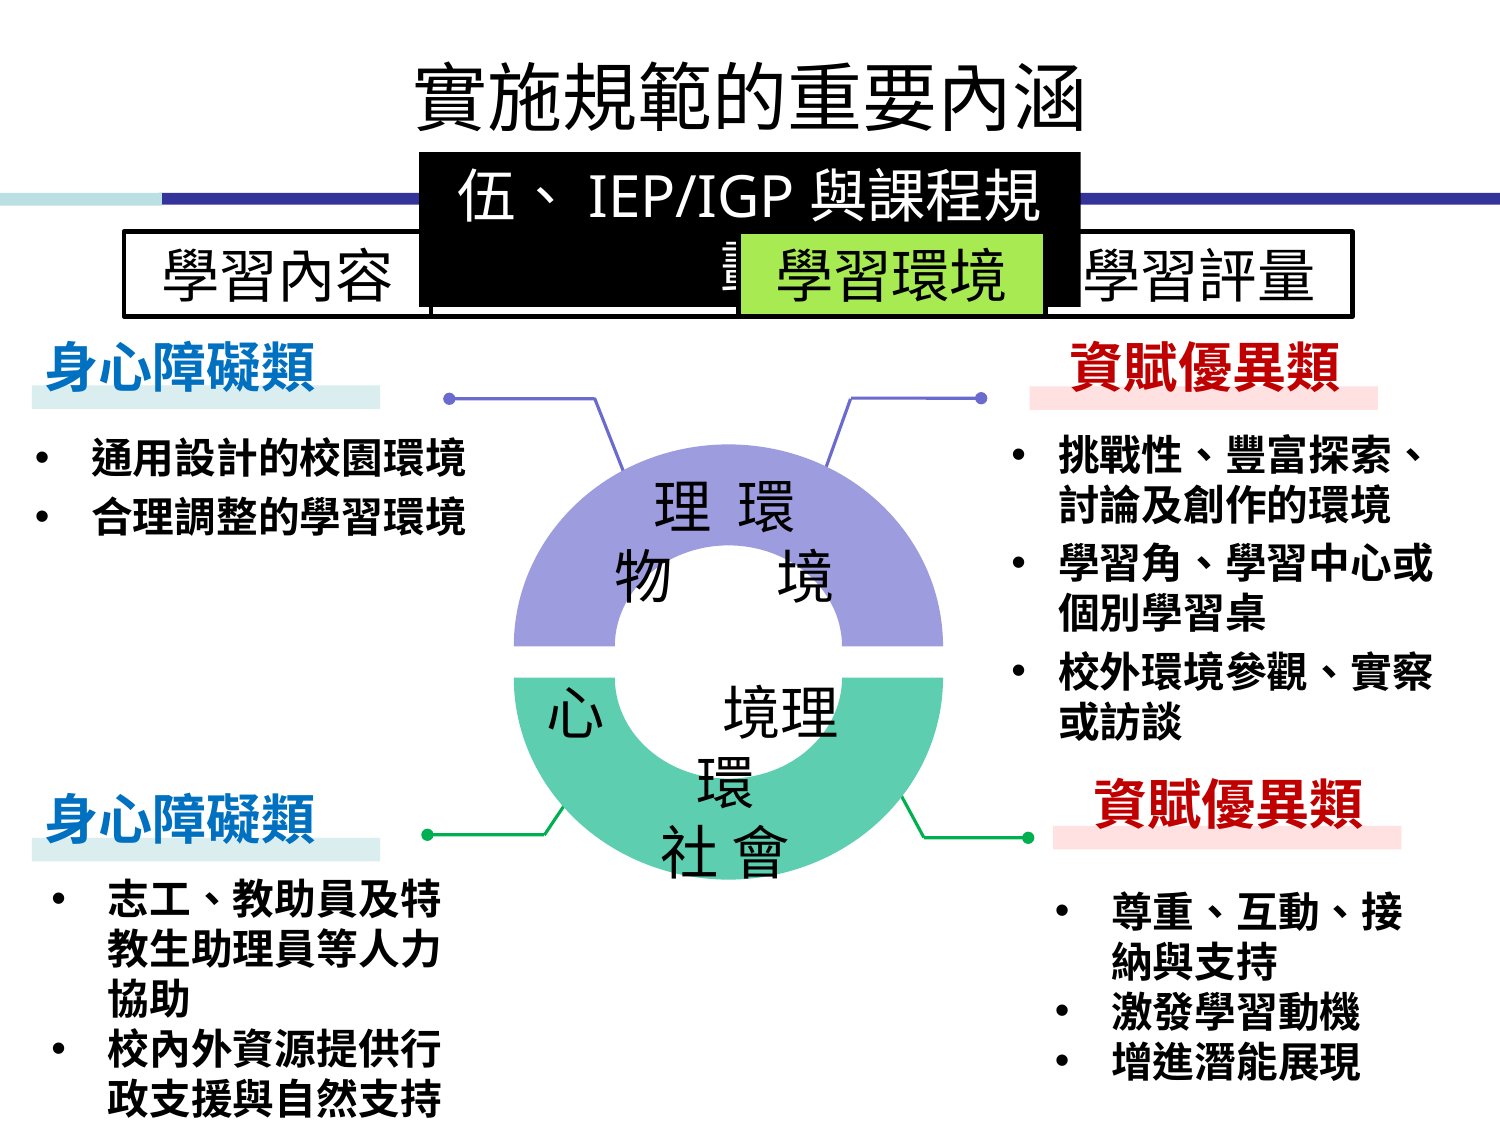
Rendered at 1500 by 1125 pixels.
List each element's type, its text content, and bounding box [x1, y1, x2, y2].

text_box [1081, 192, 1500, 205]
text_box 尊重、互動、接納與支持 激發學習動機 增進潛能展現 [1054, 885, 1443, 1086]
text_box [1053, 825, 1402, 850]
text_box 挑戰性、豐富探索、討論及創作的環境 學習角、學習中心或個別學習桌 校外環境參觀、實察或訪談 [1011, 320, 1467, 796]
text_box [837, 595, 944, 647]
text_box 身心障礙類 [29, 790, 513, 882]
text_box 資賦優異類 [1054, 326, 1500, 403]
text_box [937, 677, 944, 726]
text_box 通用設計的校園環境 合理調整的學習環境 [34, 432, 503, 658]
text_box 心 境理 環 社 會 [513, 668, 937, 894]
text_box 身心障礙類 [29, 338, 552, 430]
text_box [0, 192, 419, 206]
text_box 實施規範的重要內涵 [0, 42, 1500, 148]
text_box 資賦優異類 [1078, 763, 1500, 842]
text_box 學習歷程 [431, 231, 738, 317]
text_box 志工、教助員及特教生助理員等人力協助 校內外資源提供行政支援與自然支持 [51, 882, 481, 1123]
text_box [513, 618, 620, 647]
text_box 學習評量 [1045, 231, 1353, 317]
text_box 學習內容 [123, 231, 431, 317]
text_box 理 環 物 境 [513, 462, 936, 618]
text_box 學習環境 [738, 231, 1045, 317]
text_box [1029, 386, 1378, 410]
text_box 伍、IEP/IGP與課程規劃 [419, 152, 1081, 231]
text_box [640, 444, 817, 462]
